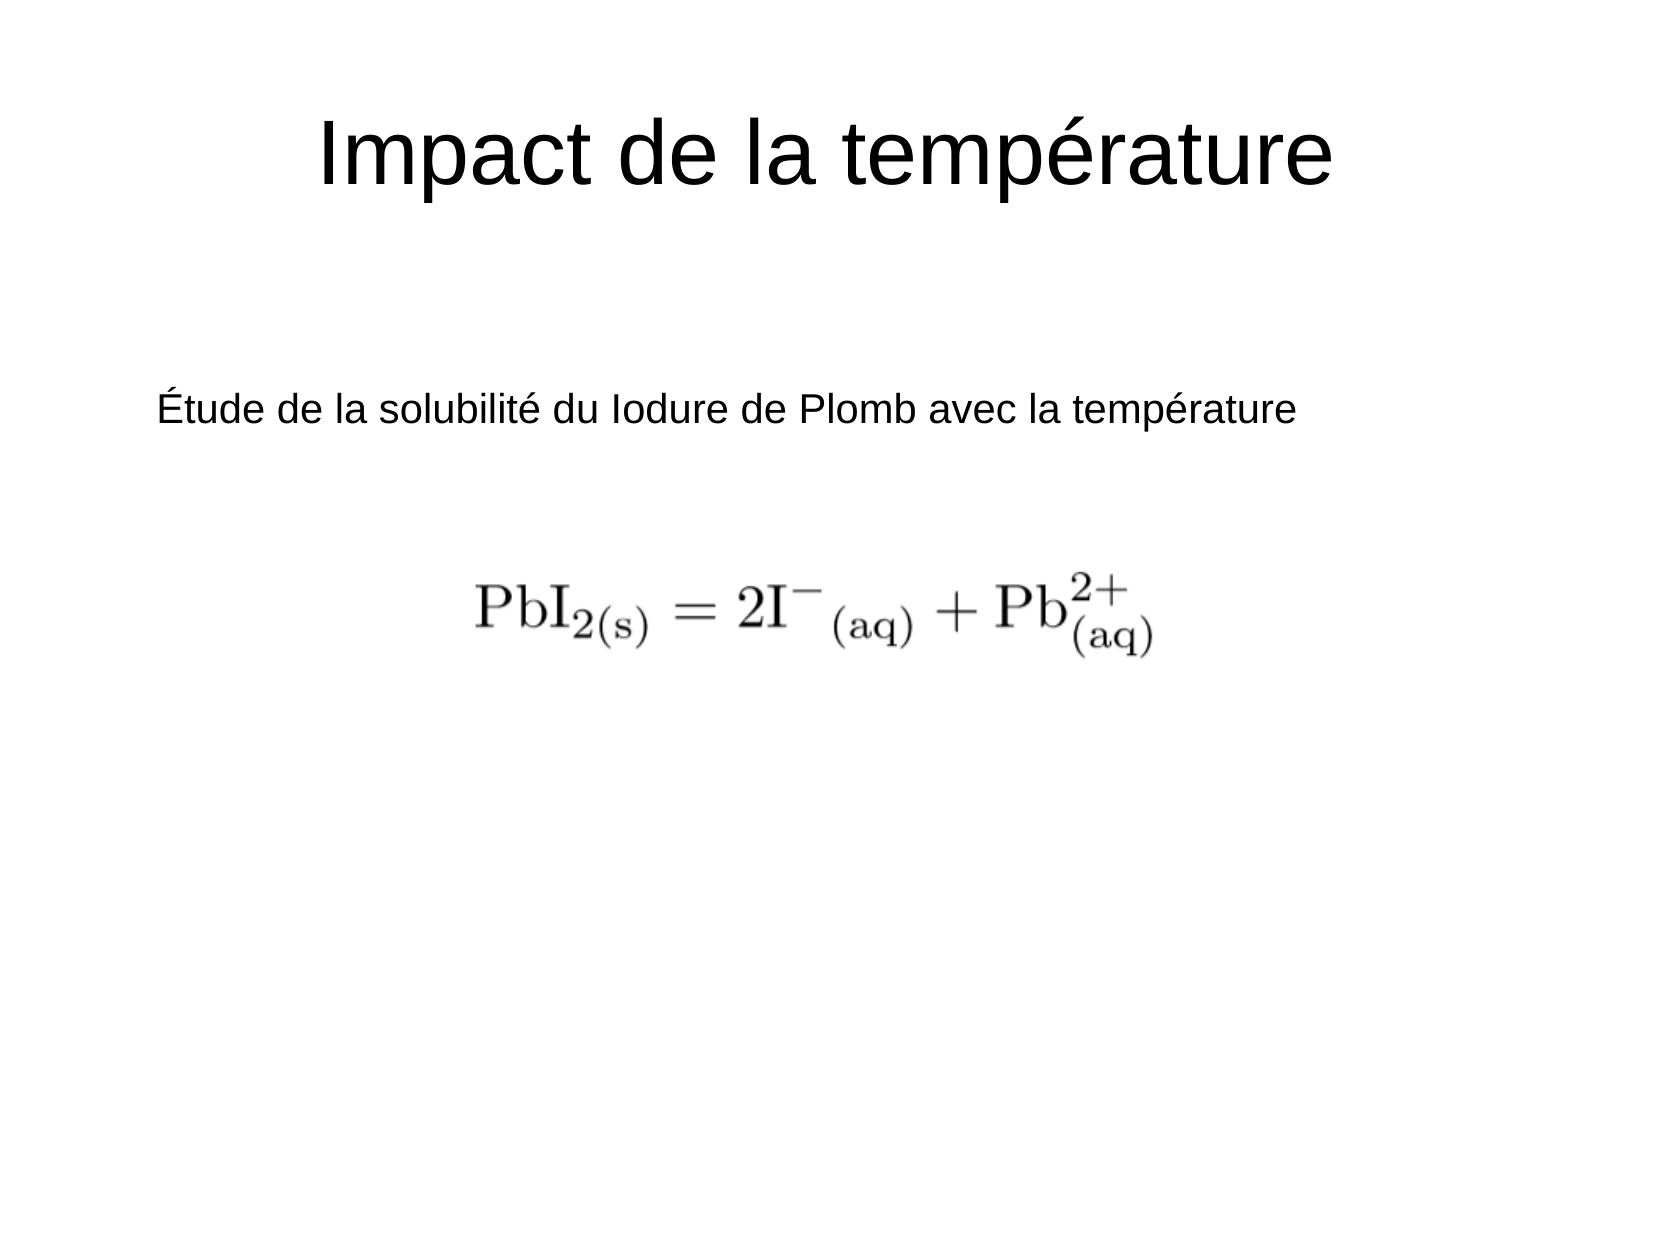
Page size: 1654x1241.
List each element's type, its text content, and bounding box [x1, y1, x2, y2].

title Impact de la température [82, 49, 1571, 257]
text_box Étude de la solubilité du Iodure de Plomb avec la température [141, 377, 1347, 440]
picture [454, 555, 1182, 679]
